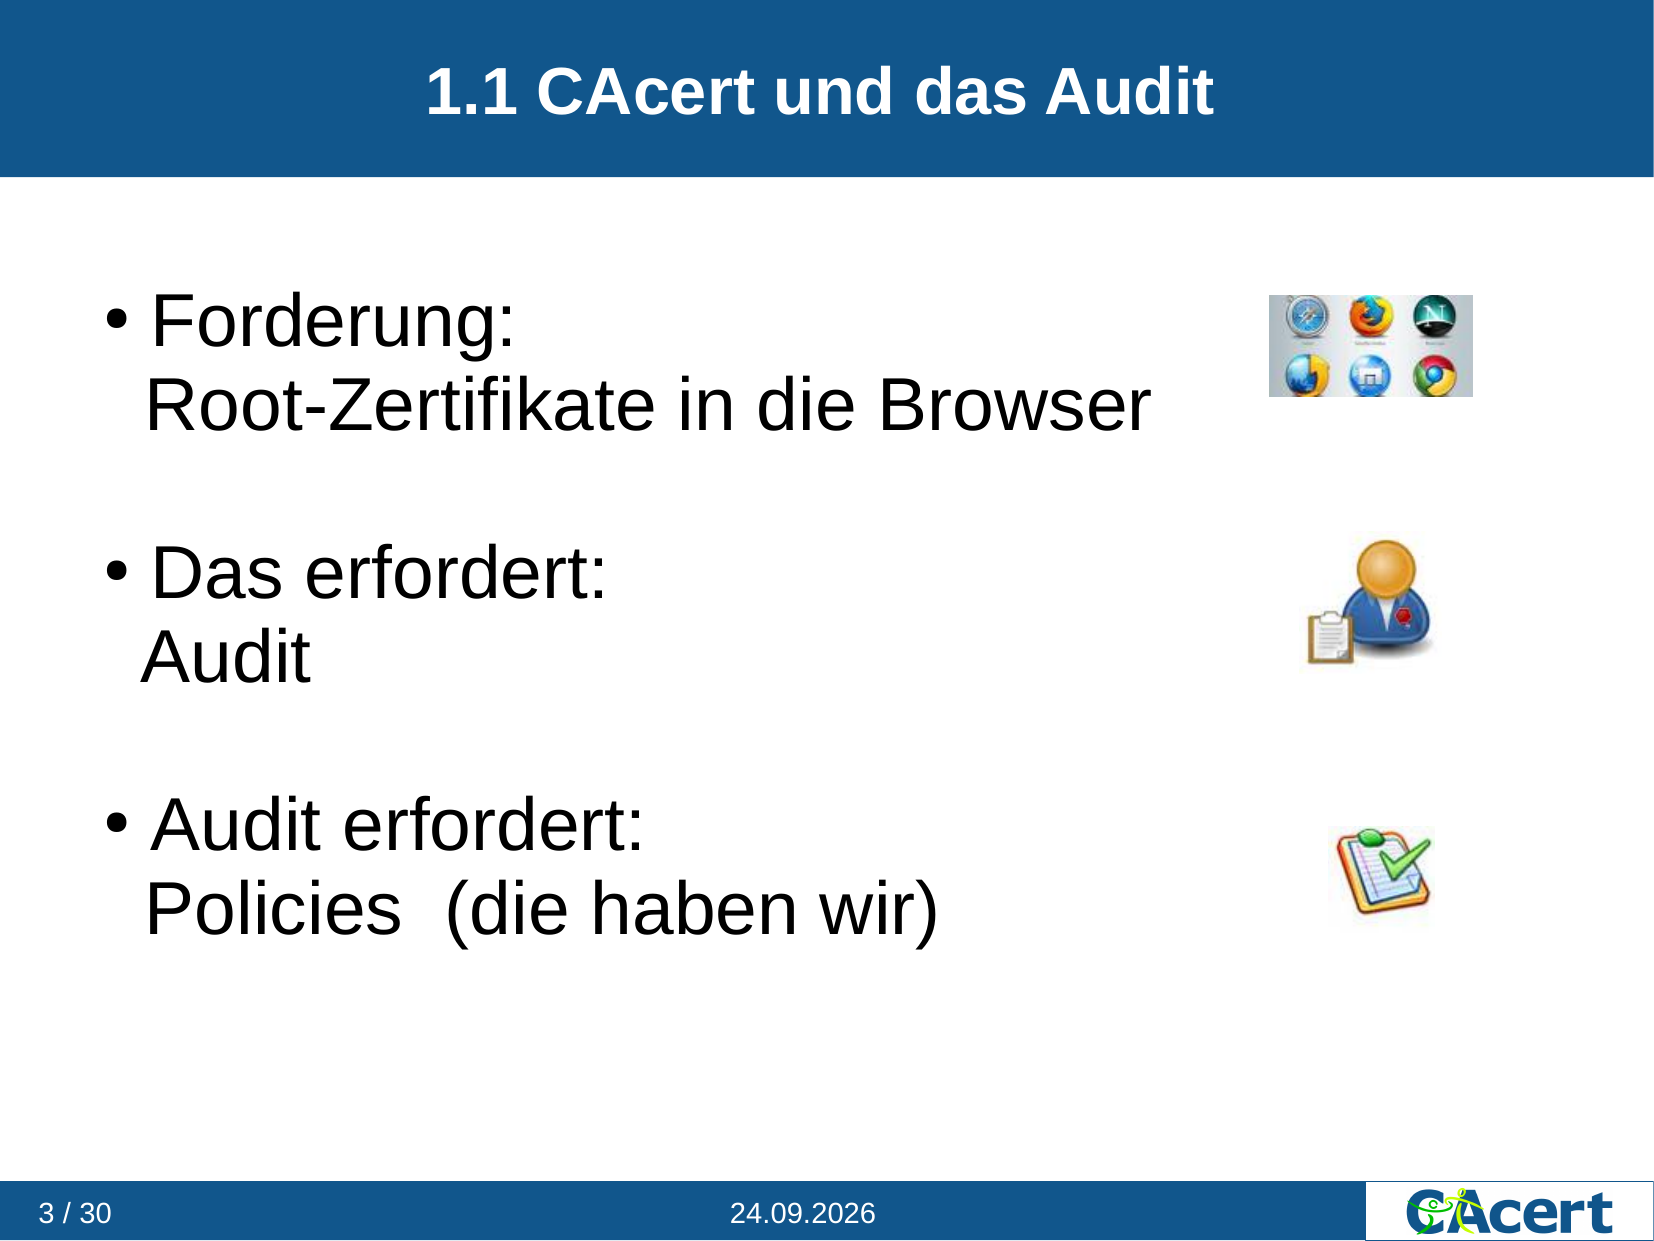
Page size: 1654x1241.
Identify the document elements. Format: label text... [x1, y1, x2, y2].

text_box Forderung: Root-Zertifikate in die Browser Das erfordert: Audit Audit erfordert: Policies (die haben wir) [88, 270, 1169, 958]
picture [1299, 531, 1442, 674]
picture [1328, 826, 1435, 933]
picture [1406, 1187, 1613, 1235]
title 1.1 CAcert und das Audit [76, 17, 1565, 166]
picture [1269, 295, 1473, 397]
